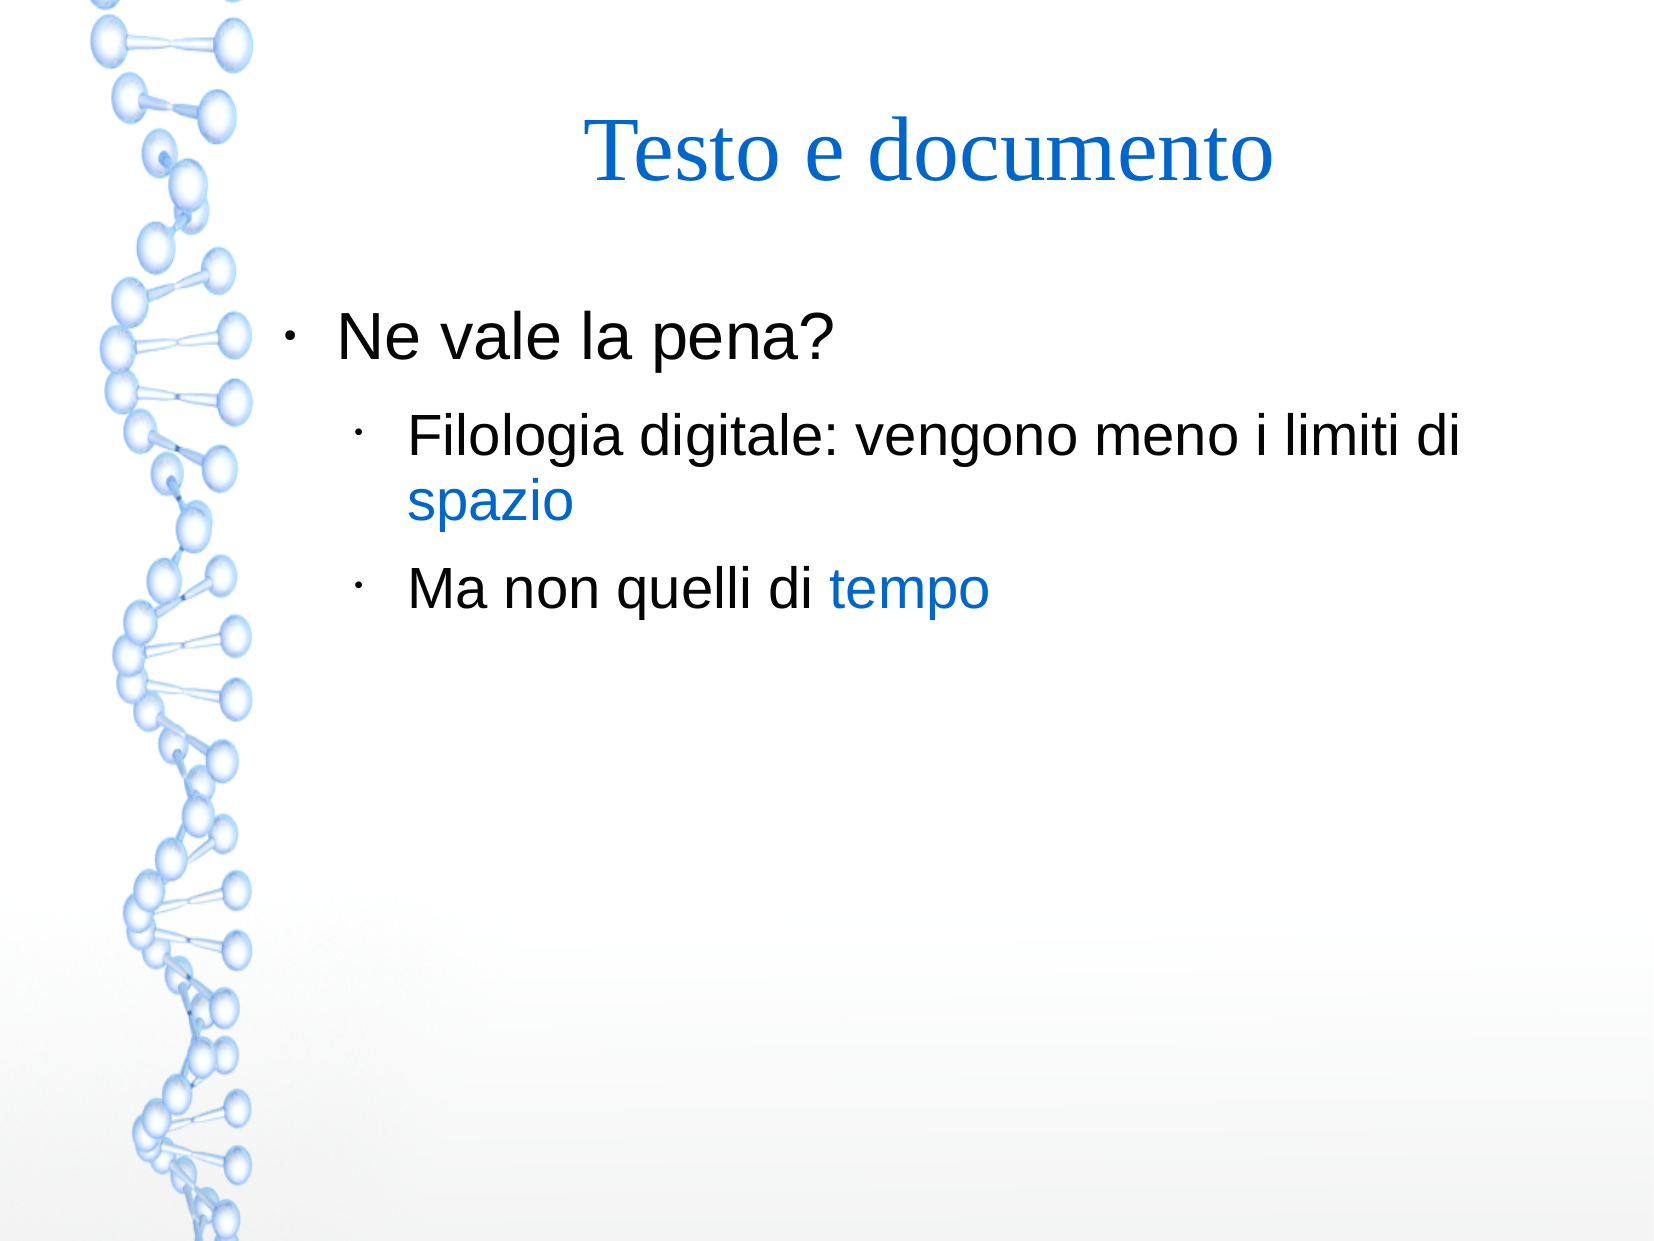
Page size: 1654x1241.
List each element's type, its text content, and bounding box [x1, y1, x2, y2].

title Testo e documento [265, 47, 1595, 252]
picture [0, 0, 1654, 1241]
list Ne vale la pena? Filologia digitale: vengono meno i limiti di spazio Ma non quelli di tempo [265, 299, 1512, 1019]
